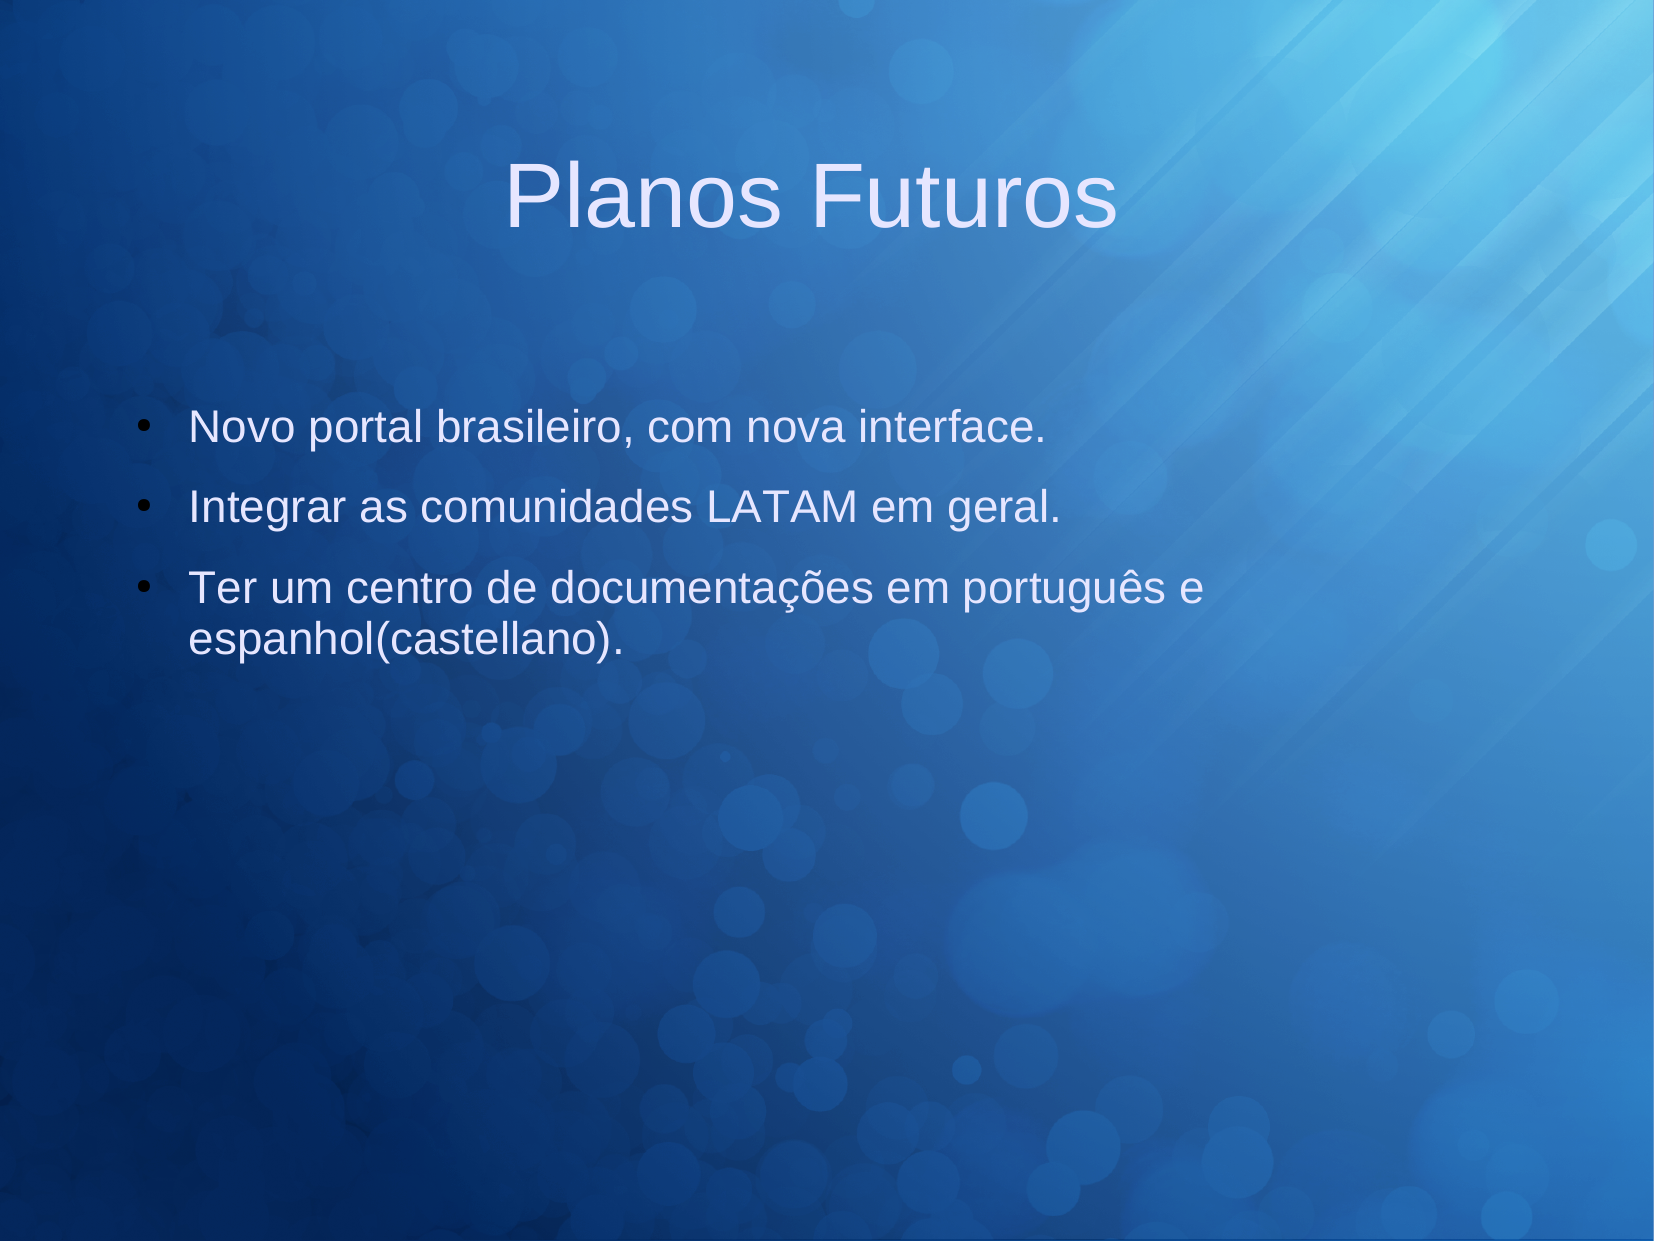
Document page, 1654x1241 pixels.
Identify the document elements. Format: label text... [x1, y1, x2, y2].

title Planos Futuros [118, 112, 1506, 281]
picture [0, 0, 1654, 1241]
list Novo portal brasileiro, com nova interface. Integrar as comunidades LATAM em geral. Ter um centro de documentações em português e espanhol(castellano). [118, 319, 1571, 931]
